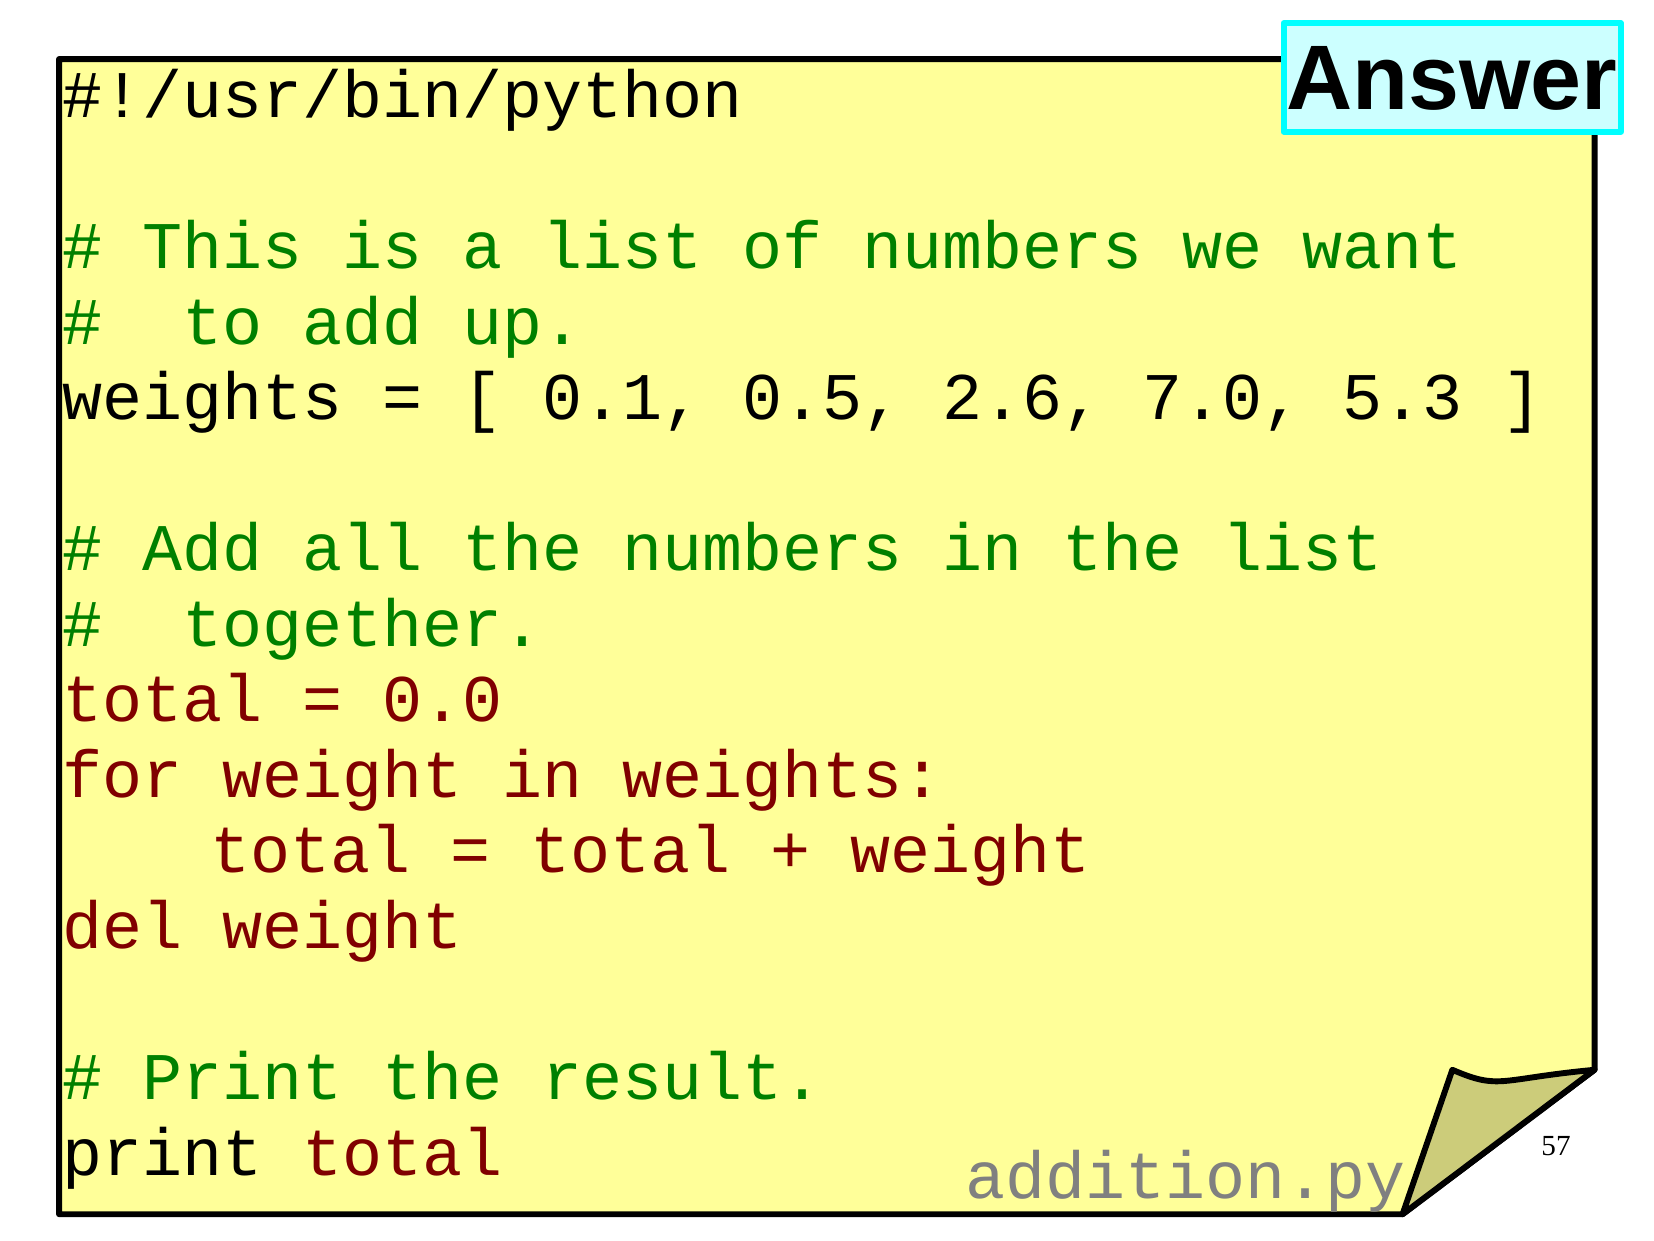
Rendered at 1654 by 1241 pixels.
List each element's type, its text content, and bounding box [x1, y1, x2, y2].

text_box Answer [1283, 23, 1621, 132]
text_box addition.py [962, 1139, 1409, 1222]
text_box #!/usr/bin/python # This is a list of numbers we want # to add up. weights = [ 0.1, 0.5, 2.6, 7.0, 5.3 ] # Add all the numbers in the list # together. total = 0.0 for weight in weights: total = total + weight del weight # Print the result. print total [59, 59, 1595, 1215]
